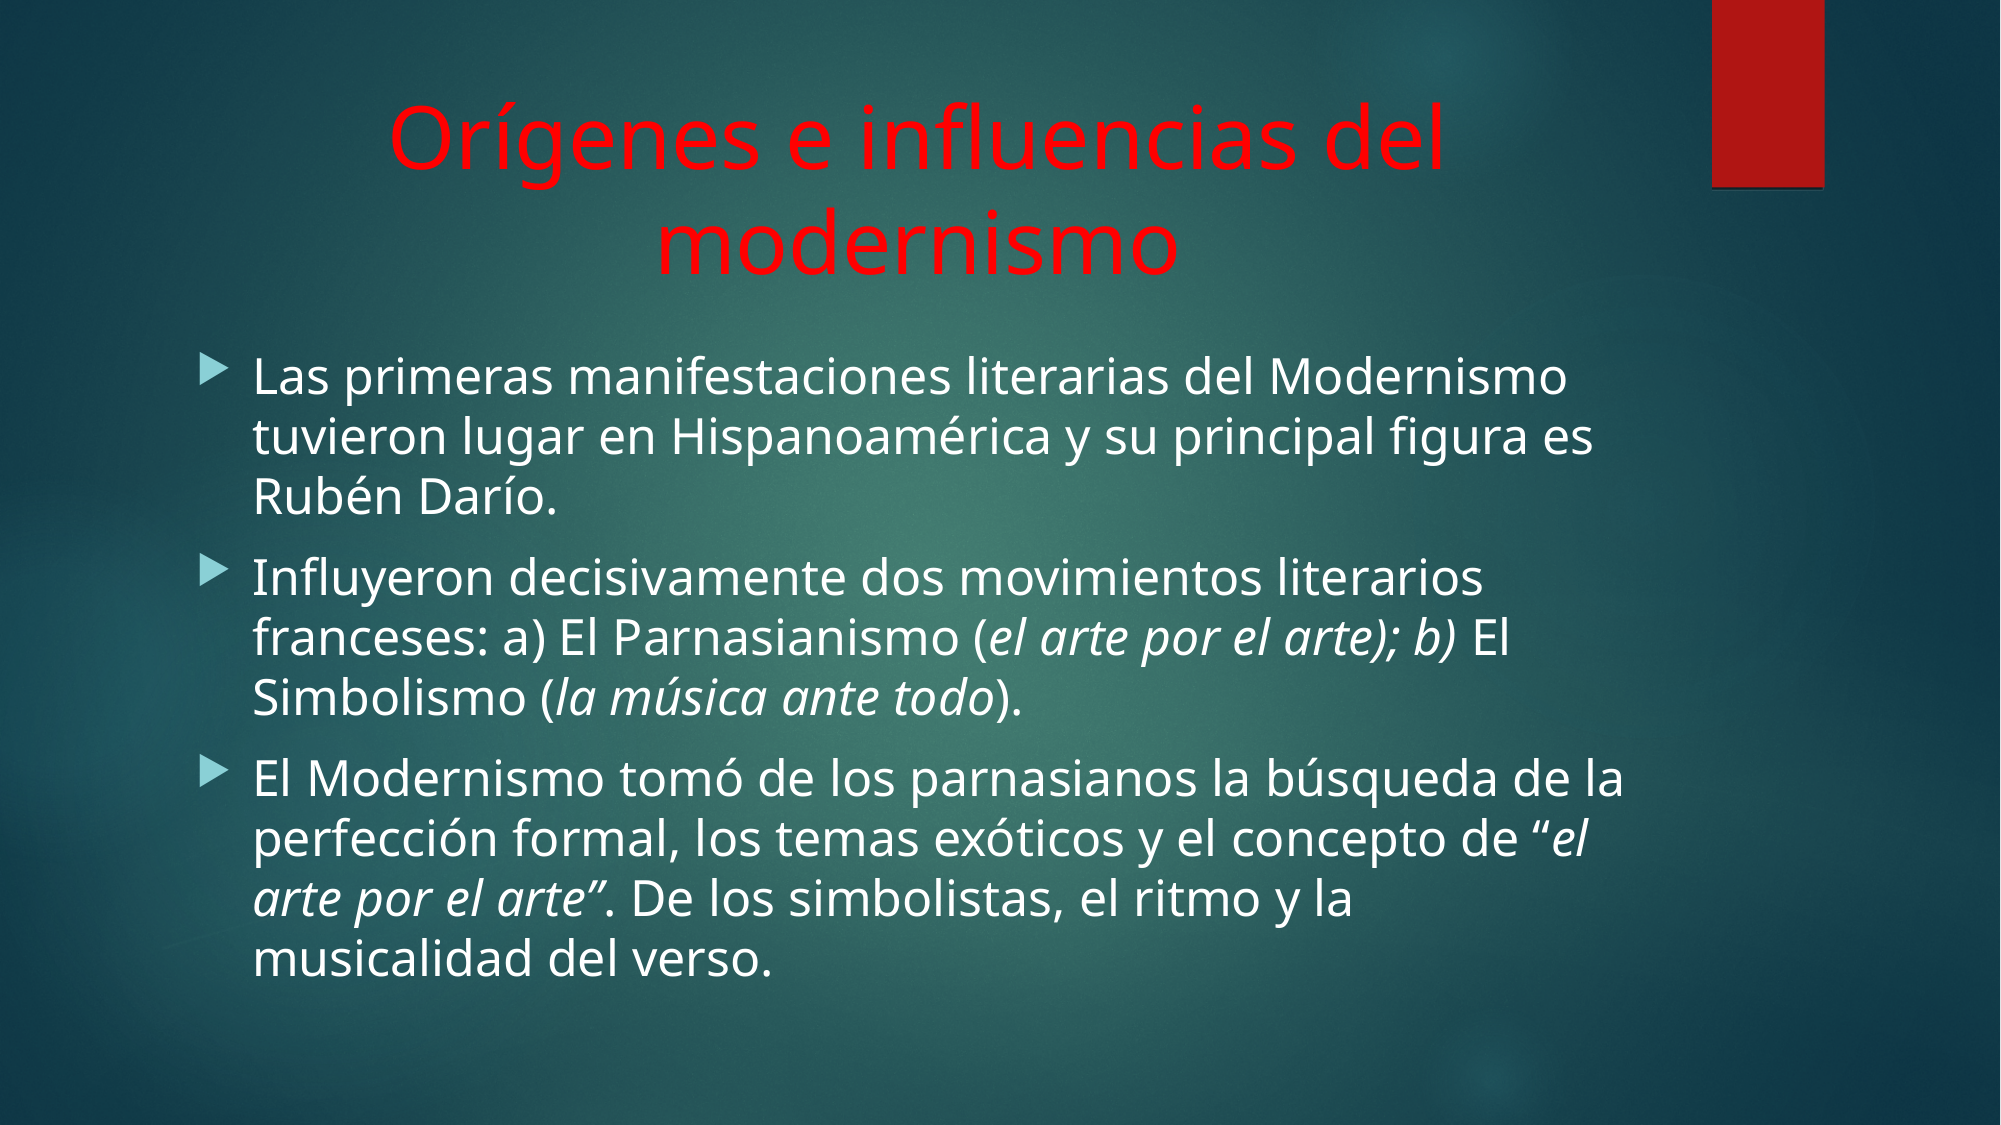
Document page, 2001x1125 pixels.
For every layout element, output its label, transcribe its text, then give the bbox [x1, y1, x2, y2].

picture [0, 0, 2001, 1125]
title Orígenes e influencias del modernismo [106, 74, 1730, 304]
list Las primeras manifestaciones literarias del Modernismo tuvieron lugar en Hispanoamérica y su principal figura es Rubén Darío. Influyeron decisivamente dos movimientos literarios franceses: a) El Parnasianismo (el arte por el arte); b) El Simbolismo (la música ante todo). El Modernismo tomó de los parnasianos la búsqueda de la perfección formal, los temas exóticos y el concepto de “el arte por el arte”. De los simbolistas, el ritmo y la musicalidad del verso. [181, 336, 1649, 1025]
